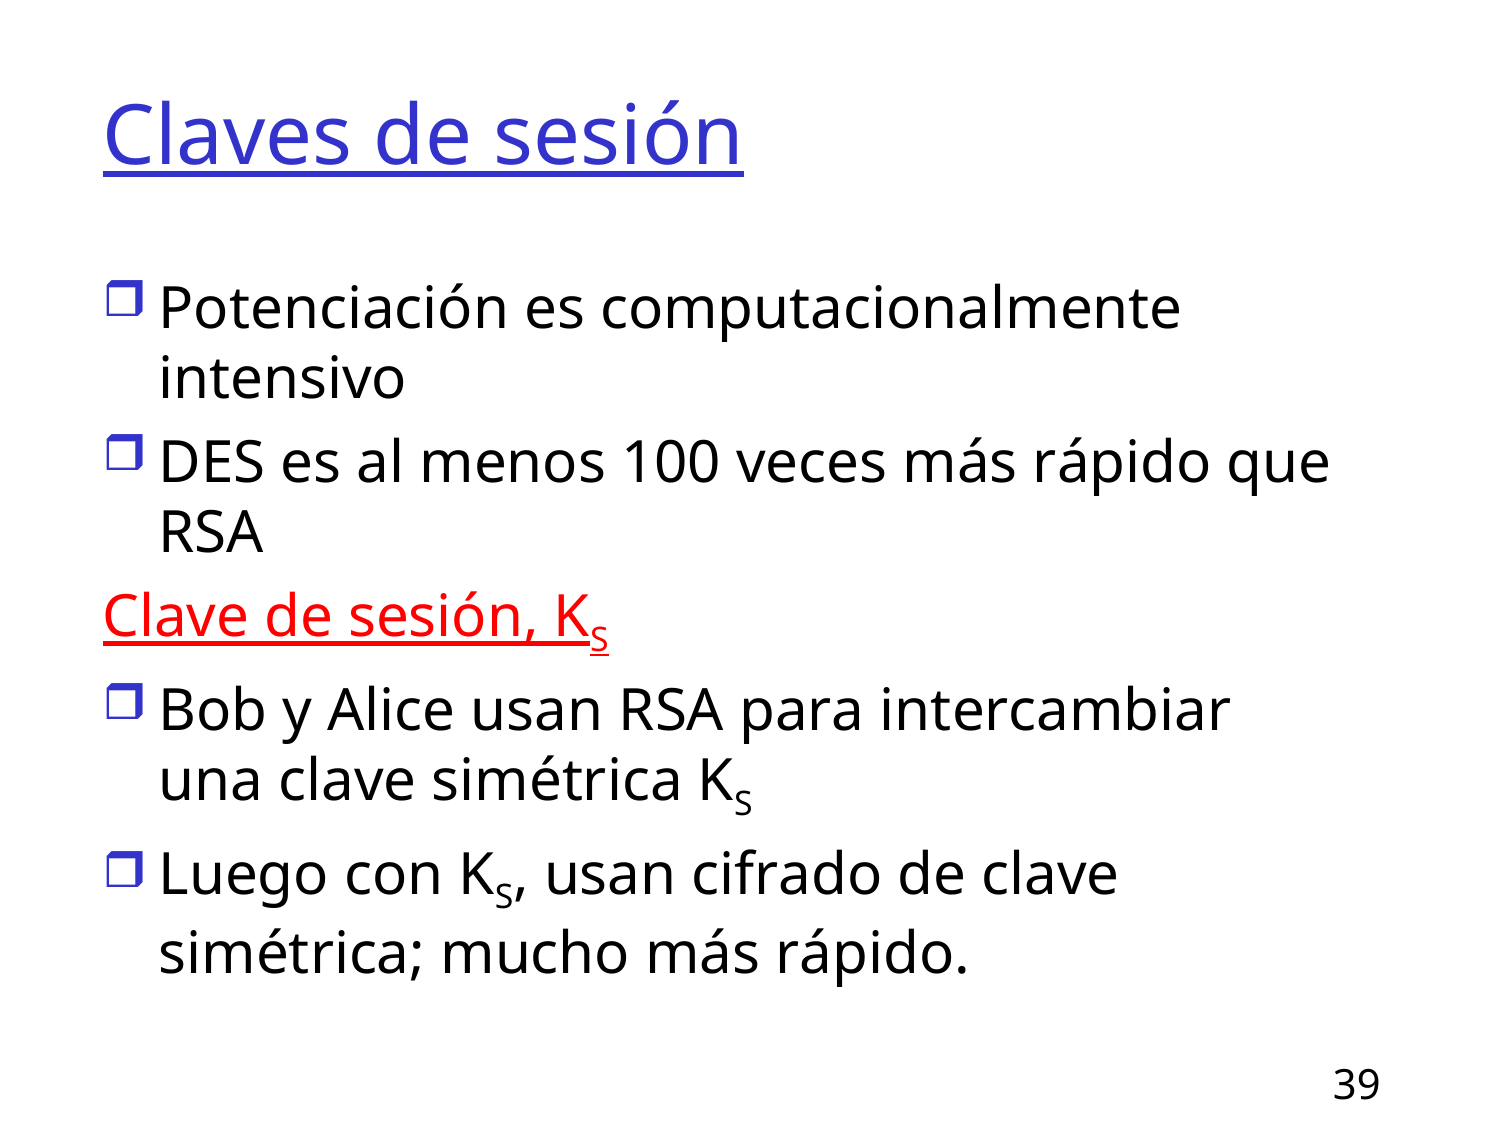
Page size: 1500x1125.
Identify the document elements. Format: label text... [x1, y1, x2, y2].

title Claves de sesión [87, 37, 1363, 225]
list Potenciación es computacionalmente intensivo DES es al menos 100 veces más rápido que RSA Clave de sesión, KS Bob y Alice usan RSA para intercambiar una clave simétrica KS Luego con KS, usan cifrado de clave simétrica; mucho más rápido. [87, 262, 1363, 1026]
